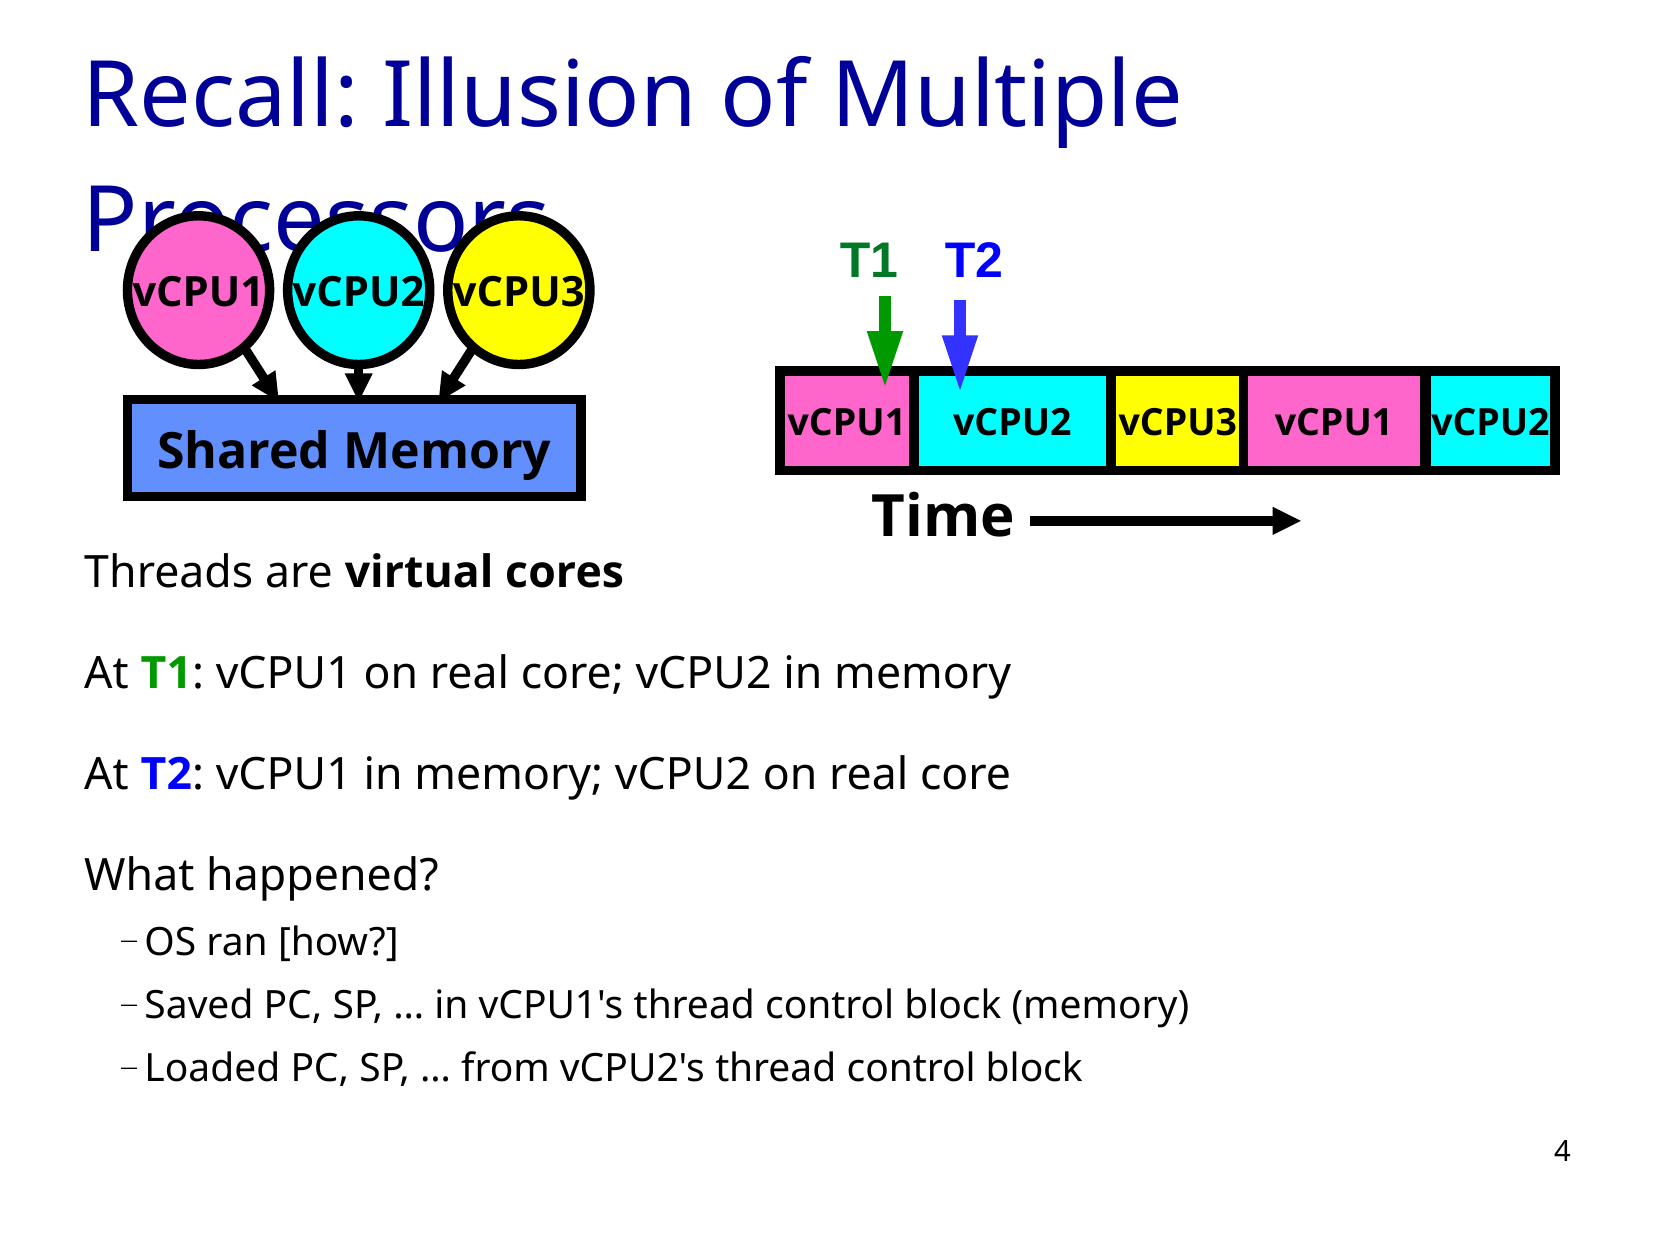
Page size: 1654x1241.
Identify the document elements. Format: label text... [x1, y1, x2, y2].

list Threads are virtual cores At T1: vCPU1 on real core; vCPU2 in memory At T2: vCPU1 in memory; vCPU2 on real core What happened? OS ran [how?] Saved PC, SP, … in vCPU1's thread control block (memory) Loaded PC, SP, … from vCPU2's thread control block [60, 540, 1571, 1096]
text_box vCPU3 [447, 215, 590, 365]
text_box T1 [825, 225, 916, 301]
text_box vCPU2 [1426, 370, 1555, 471]
text_box T2 [930, 225, 1021, 301]
text_box vCPU3 [1110, 370, 1243, 471]
text_box Shared Memory [127, 399, 582, 497]
text_box vCPU1 [127, 215, 270, 365]
text_box vCPU2 [287, 215, 430, 365]
text_box vCPU2 [913, 370, 1110, 471]
text_box vCPU1 [1243, 370, 1425, 471]
text_box Time [856, 470, 1045, 540]
text_box vCPU1 [779, 370, 913, 471]
title Recall: Illusion of Multiple Processors [82, 49, 1571, 257]
